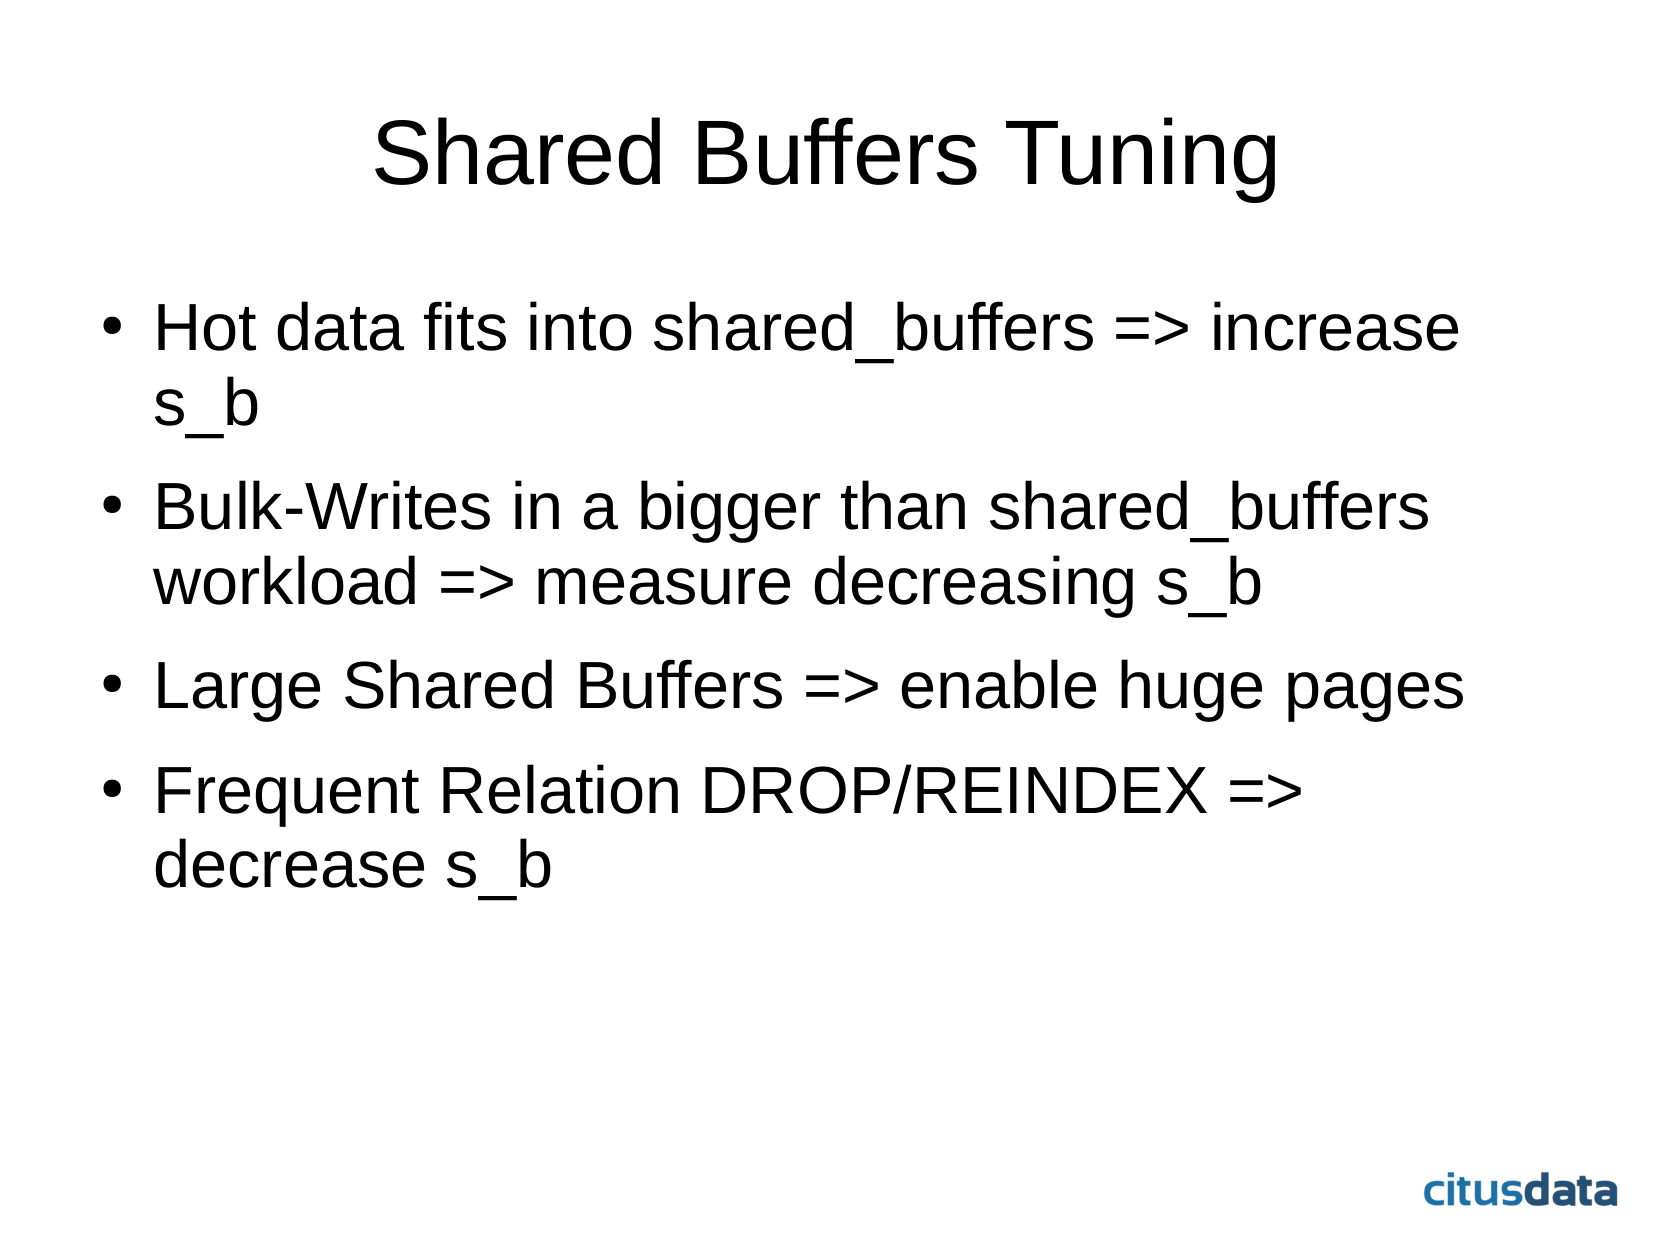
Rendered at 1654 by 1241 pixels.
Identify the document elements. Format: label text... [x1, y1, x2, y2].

list Hot data fits into shared_buffers => increase s_b Bulk-Writes in a bigger than shared_buffers workload => measure decreasing s_b Large Shared Buffers => enable huge pages Frequent Relation DROP/REINDEX => decrease s_b [82, 290, 1571, 1096]
picture [1420, 1167, 1622, 1209]
title Shared Buffers Tuning [82, 49, 1571, 257]
